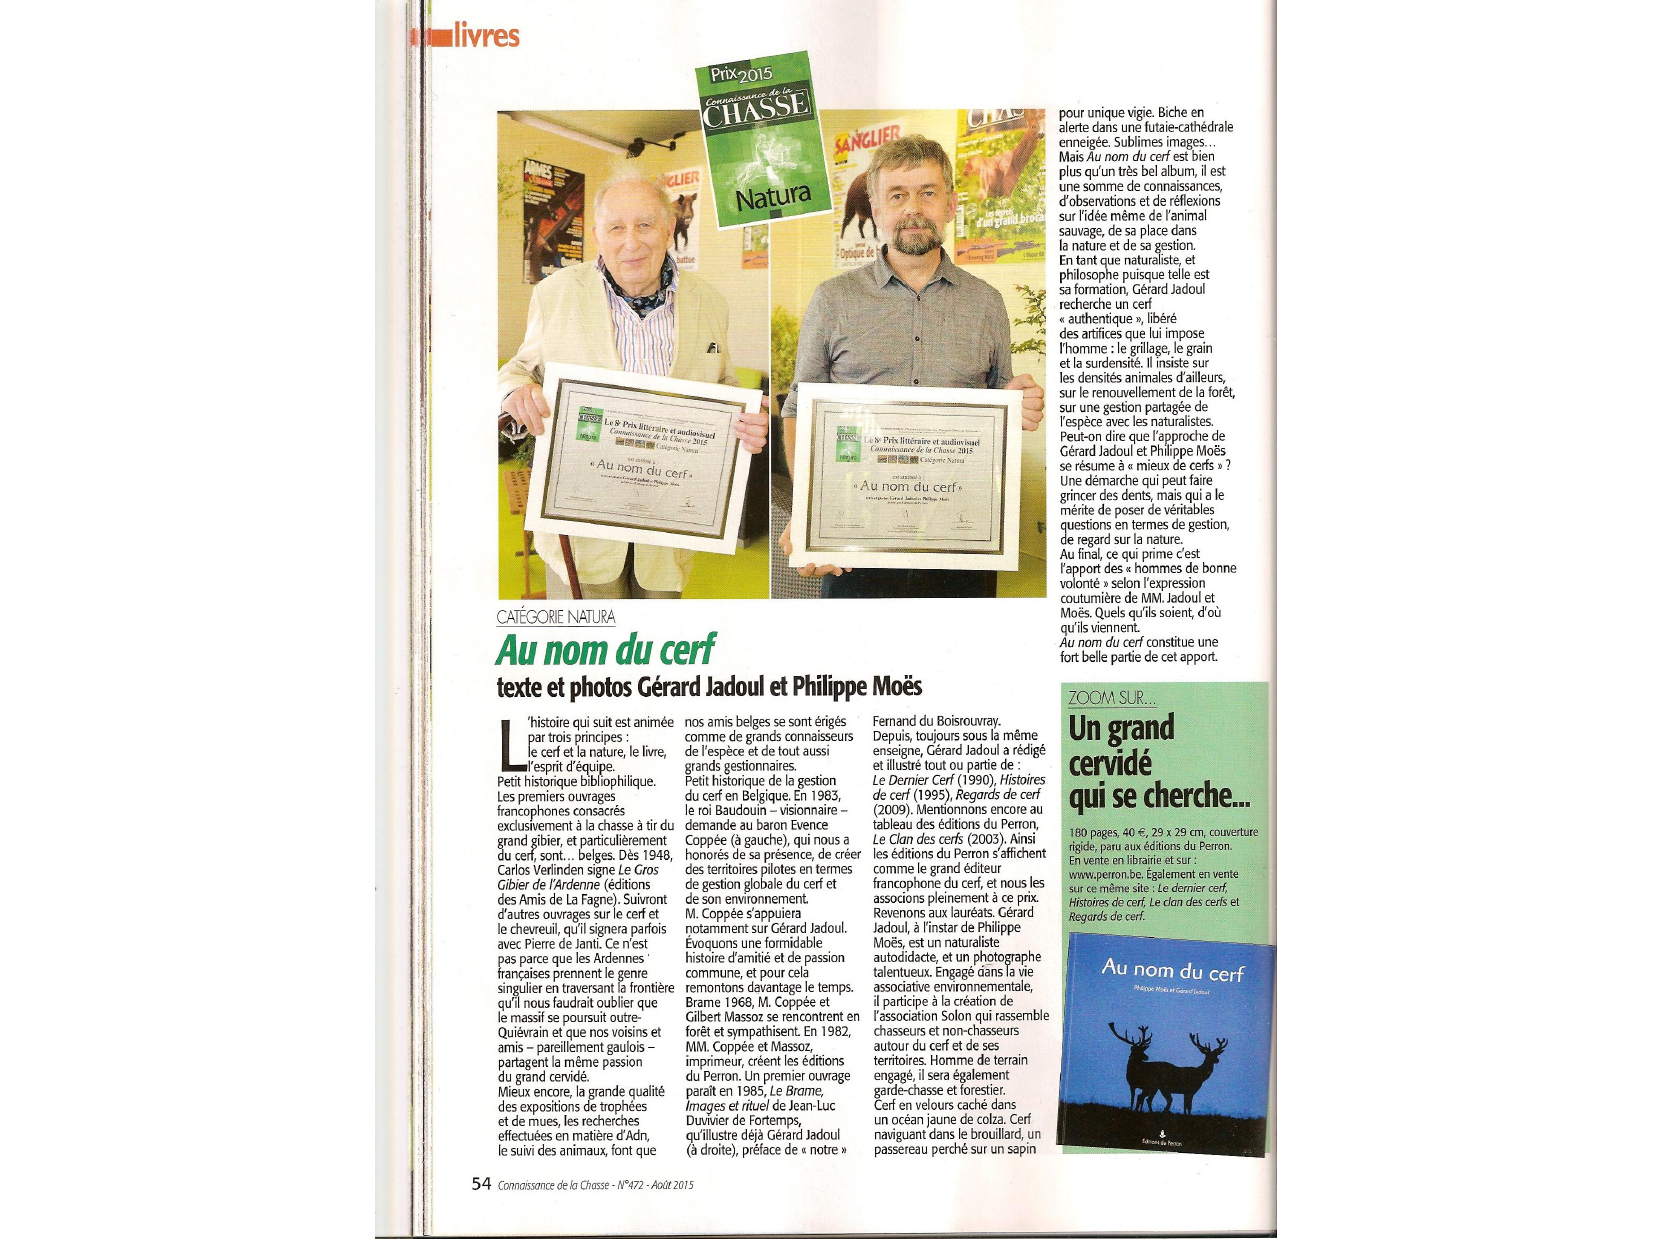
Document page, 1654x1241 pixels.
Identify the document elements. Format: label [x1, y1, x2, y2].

picture [375, 0, 1277, 1239]
